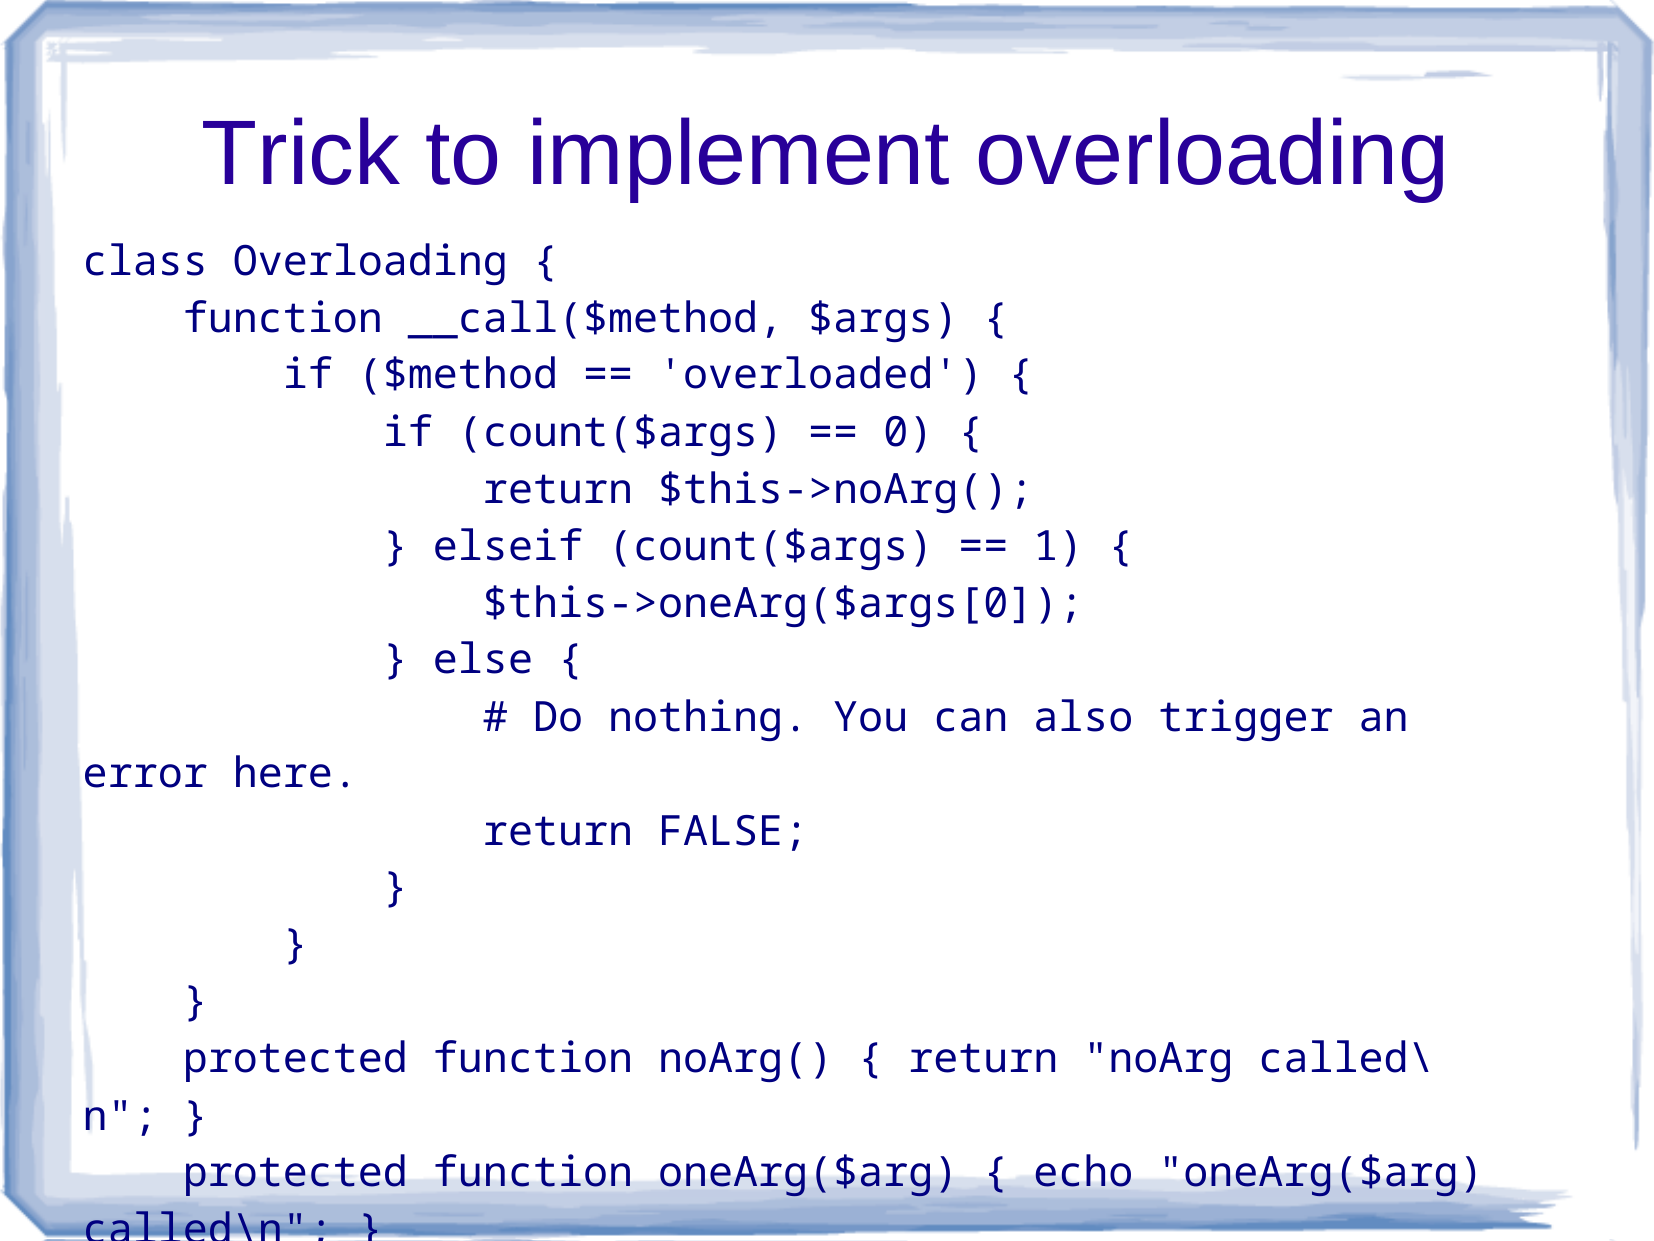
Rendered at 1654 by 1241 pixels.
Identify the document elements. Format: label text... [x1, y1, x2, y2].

picture [264, 1223, 275, 1241]
picture [213, 1223, 225, 1240]
list [738, 251, 1654, 739]
list class Overloading { function __call($method, $args) { if ($method == 'overloaded') { if (count($args) == 0) { return $this->noArg(); } elseif (count($args) == 1) { $this->oneArg($args[0]); } else { # Do nothing. You can also trigger an error here. return FALSE; } } } protected function noArg() { return "noArg called\n"; } protected function oneArg($arg) { echo "oneArg($arg) called\n"; } } $o = new Overloading(); echo $o->overloaded(); $o->overloaded(1); [82, 230, 1536, 1182]
picture [113, 1232, 125, 1240]
title Trick to implement overloading [82, 49, 1571, 251]
picture [0, 0, 1654, 1241]
picture [188, 1223, 201, 1230]
